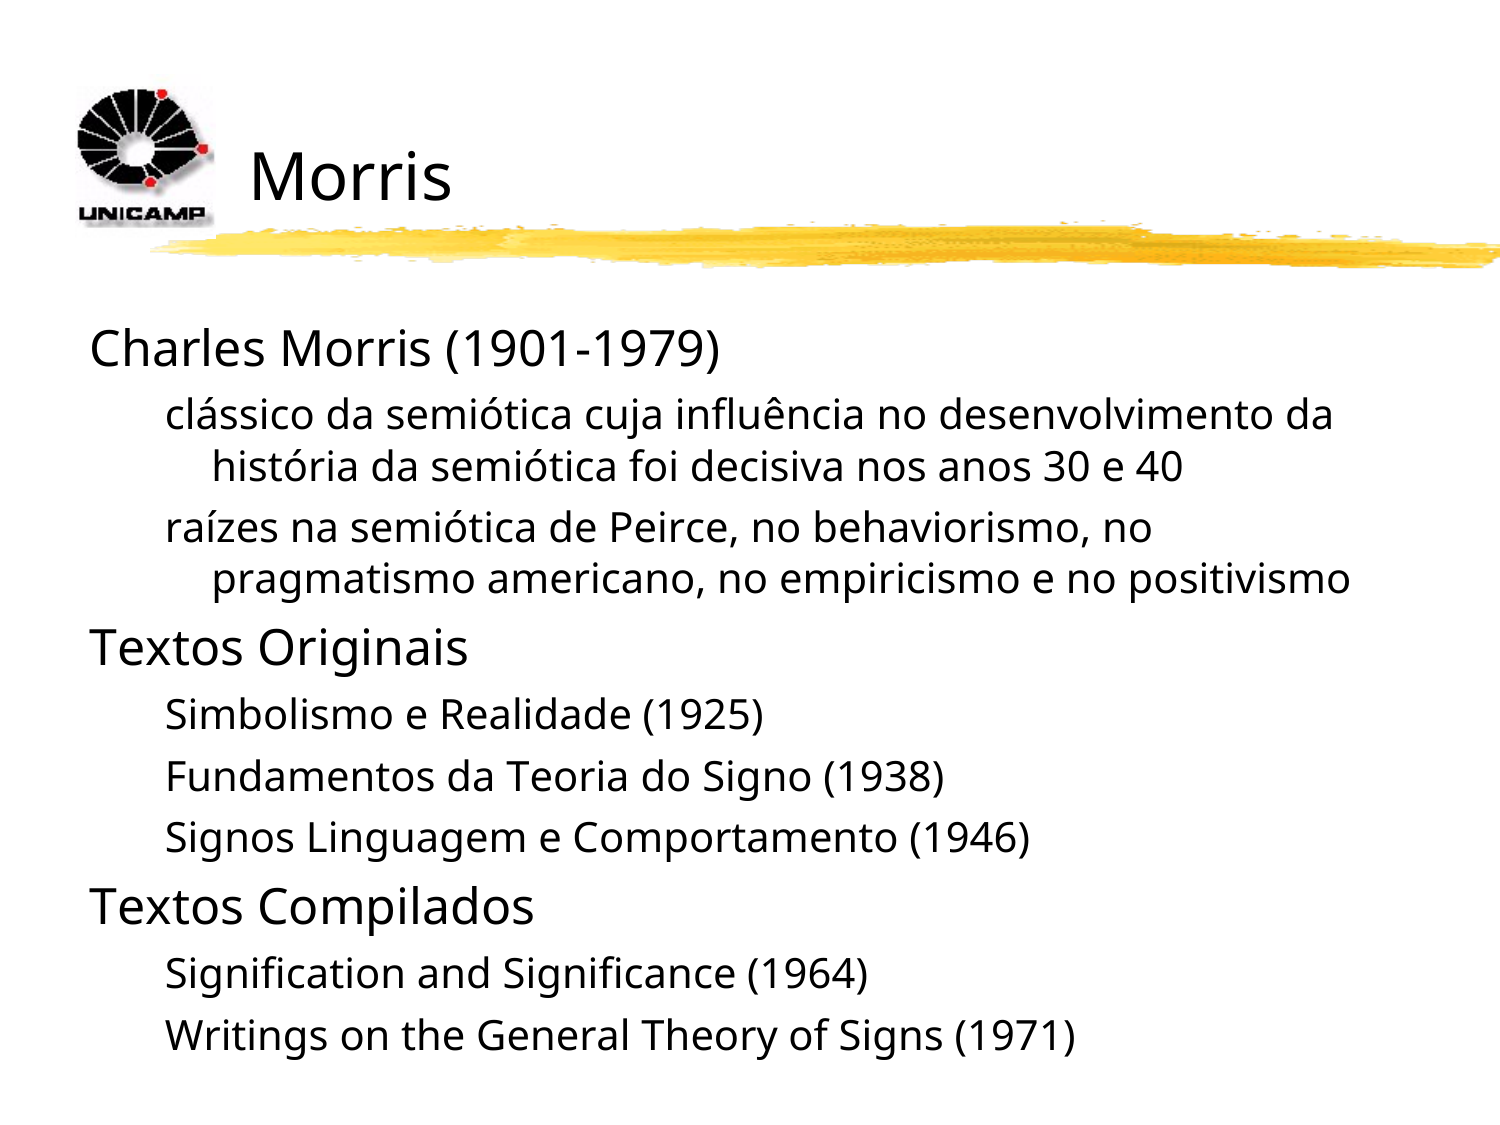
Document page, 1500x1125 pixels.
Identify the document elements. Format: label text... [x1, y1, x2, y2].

list Charles Morris (1901-1979) clássico da semiótica cuja influência no desenvolvimento da história da semiótica foi decisiva nos anos 30 e 40 raízes na semiótica de Peirce, no behaviorismo, no pragmatismo americano, no empiricismo e no positivismo Textos Originais Simbolismo e Realidade (1925) Fundamentos da Teoria do Signo (1938) Signos Linguagem e Comportamento (1946) Textos Compilados Signification and Significance (1964) Writings on the General Theory of Signs (1971) [74, 309, 1417, 1045]
title Morris [233, 37, 1434, 225]
picture [75, 74, 1500, 279]
